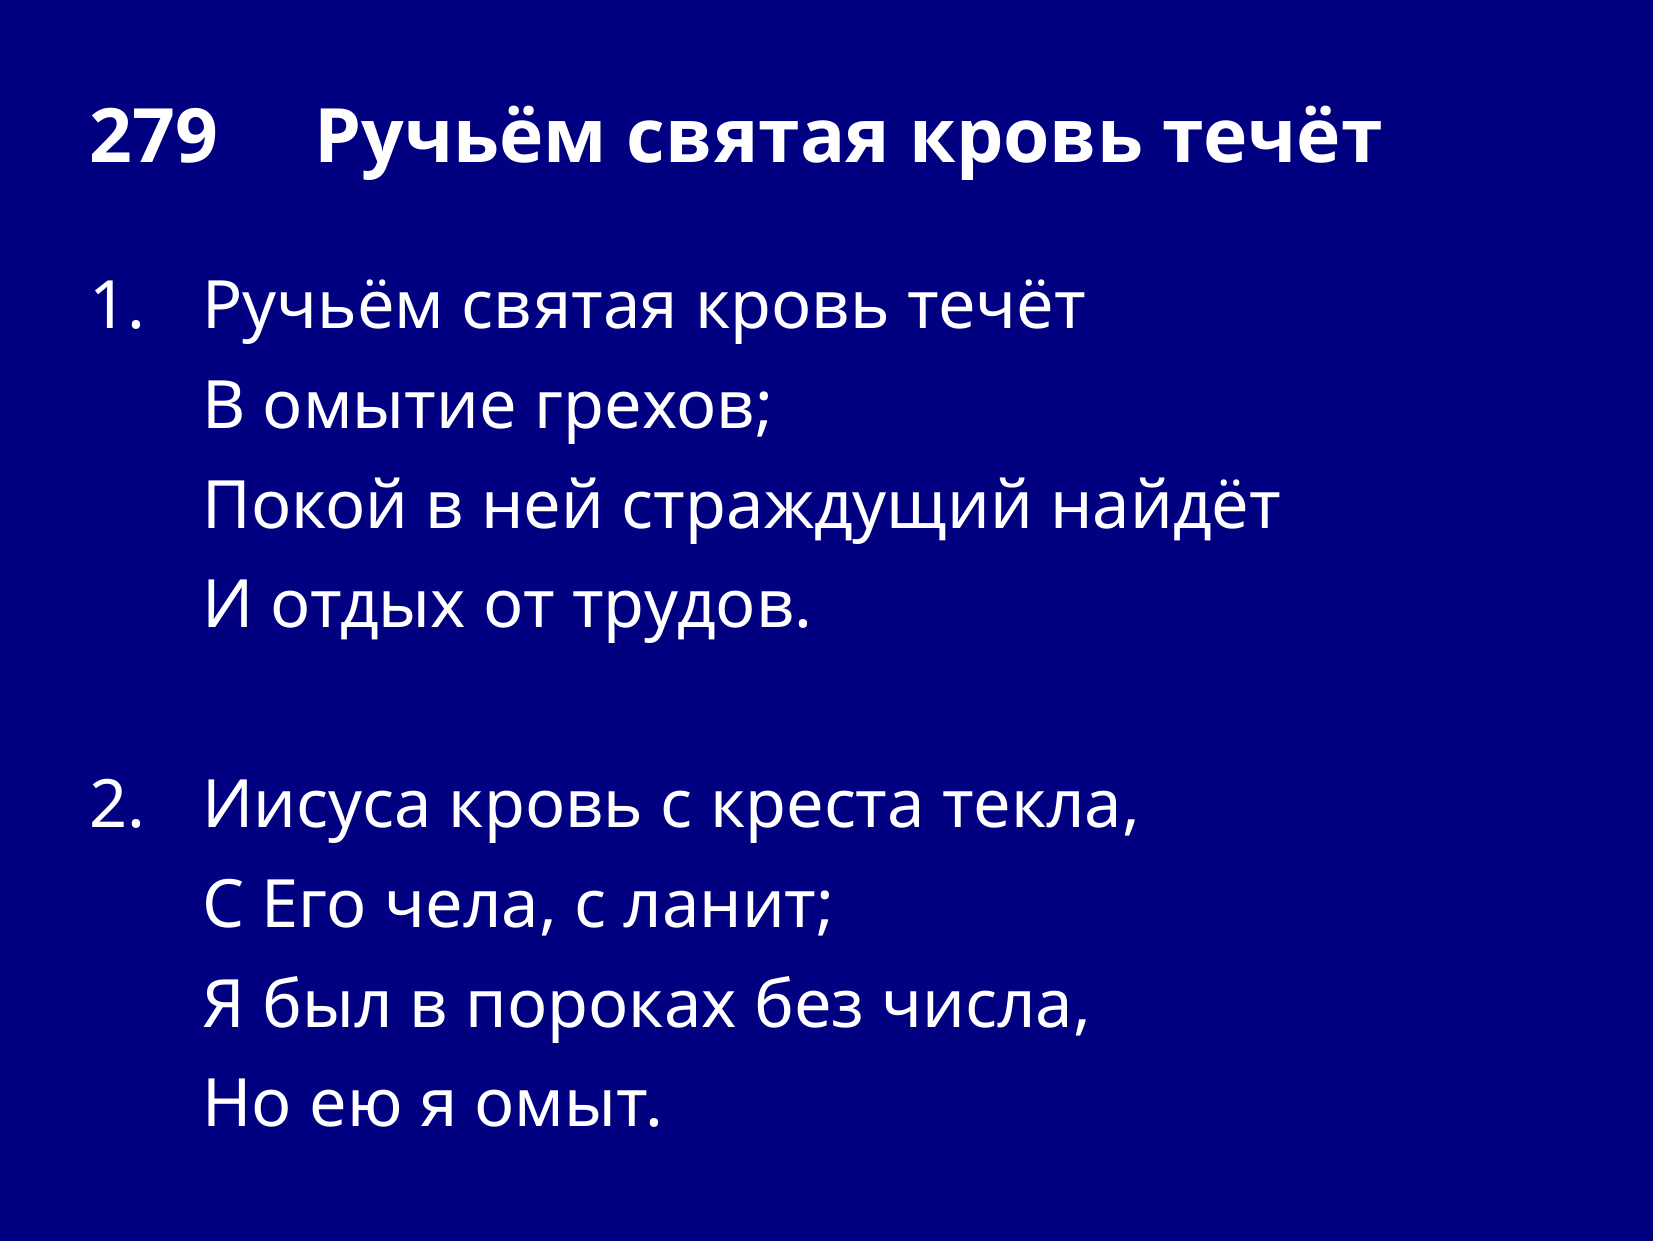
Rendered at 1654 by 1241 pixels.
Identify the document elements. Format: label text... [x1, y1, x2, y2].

text_box 1. Ручьём святая кровь течёт В омытие грехов; Покой в ней страждущий найдёт И отдых от трудов. 2. Иисуса кровь с креста текла, С Его чела, с ланит; Я был в пороках без числа, Но ею я омыт. [75, 188, 1576, 1163]
text_box 279 Ручьём святая кровь течёт [75, 75, 1576, 188]
